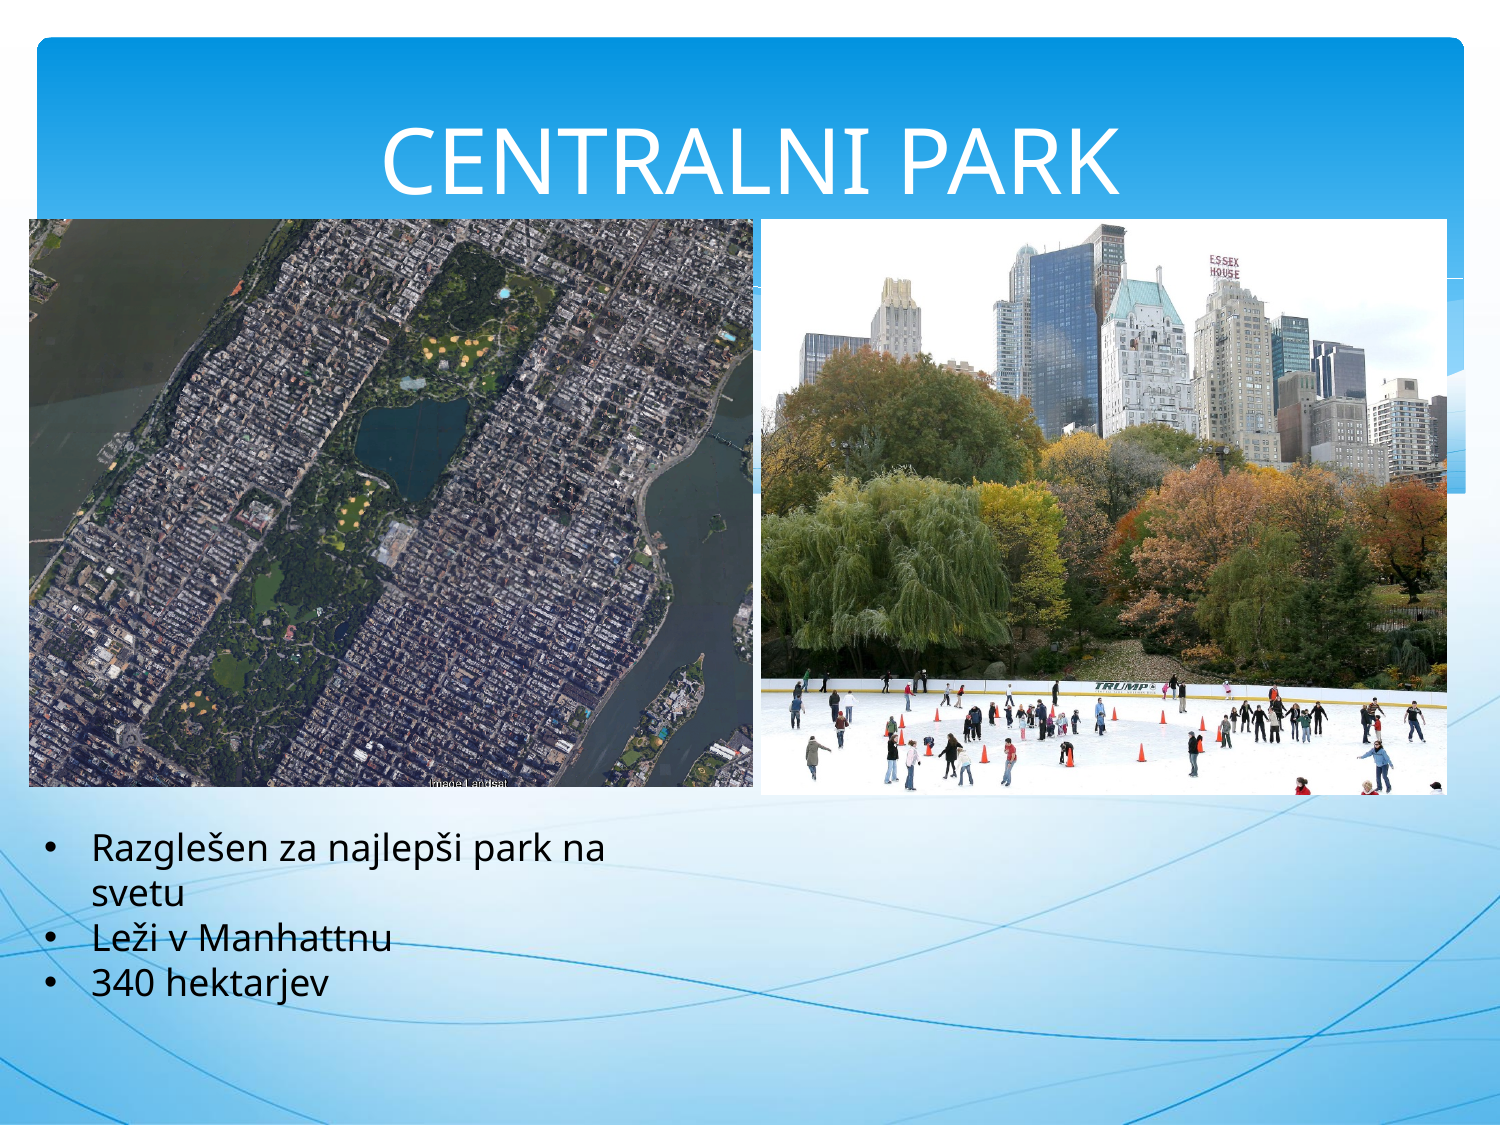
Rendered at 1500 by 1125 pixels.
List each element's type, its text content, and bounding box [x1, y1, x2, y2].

title CENTRALNI PARK [75, 55, 1425, 261]
text_box Razglešen za najlepši park na svetu Leži v Manhattnu 340 hektarjev [29, 816, 703, 1012]
picture [0, 0, 1500, 1125]
